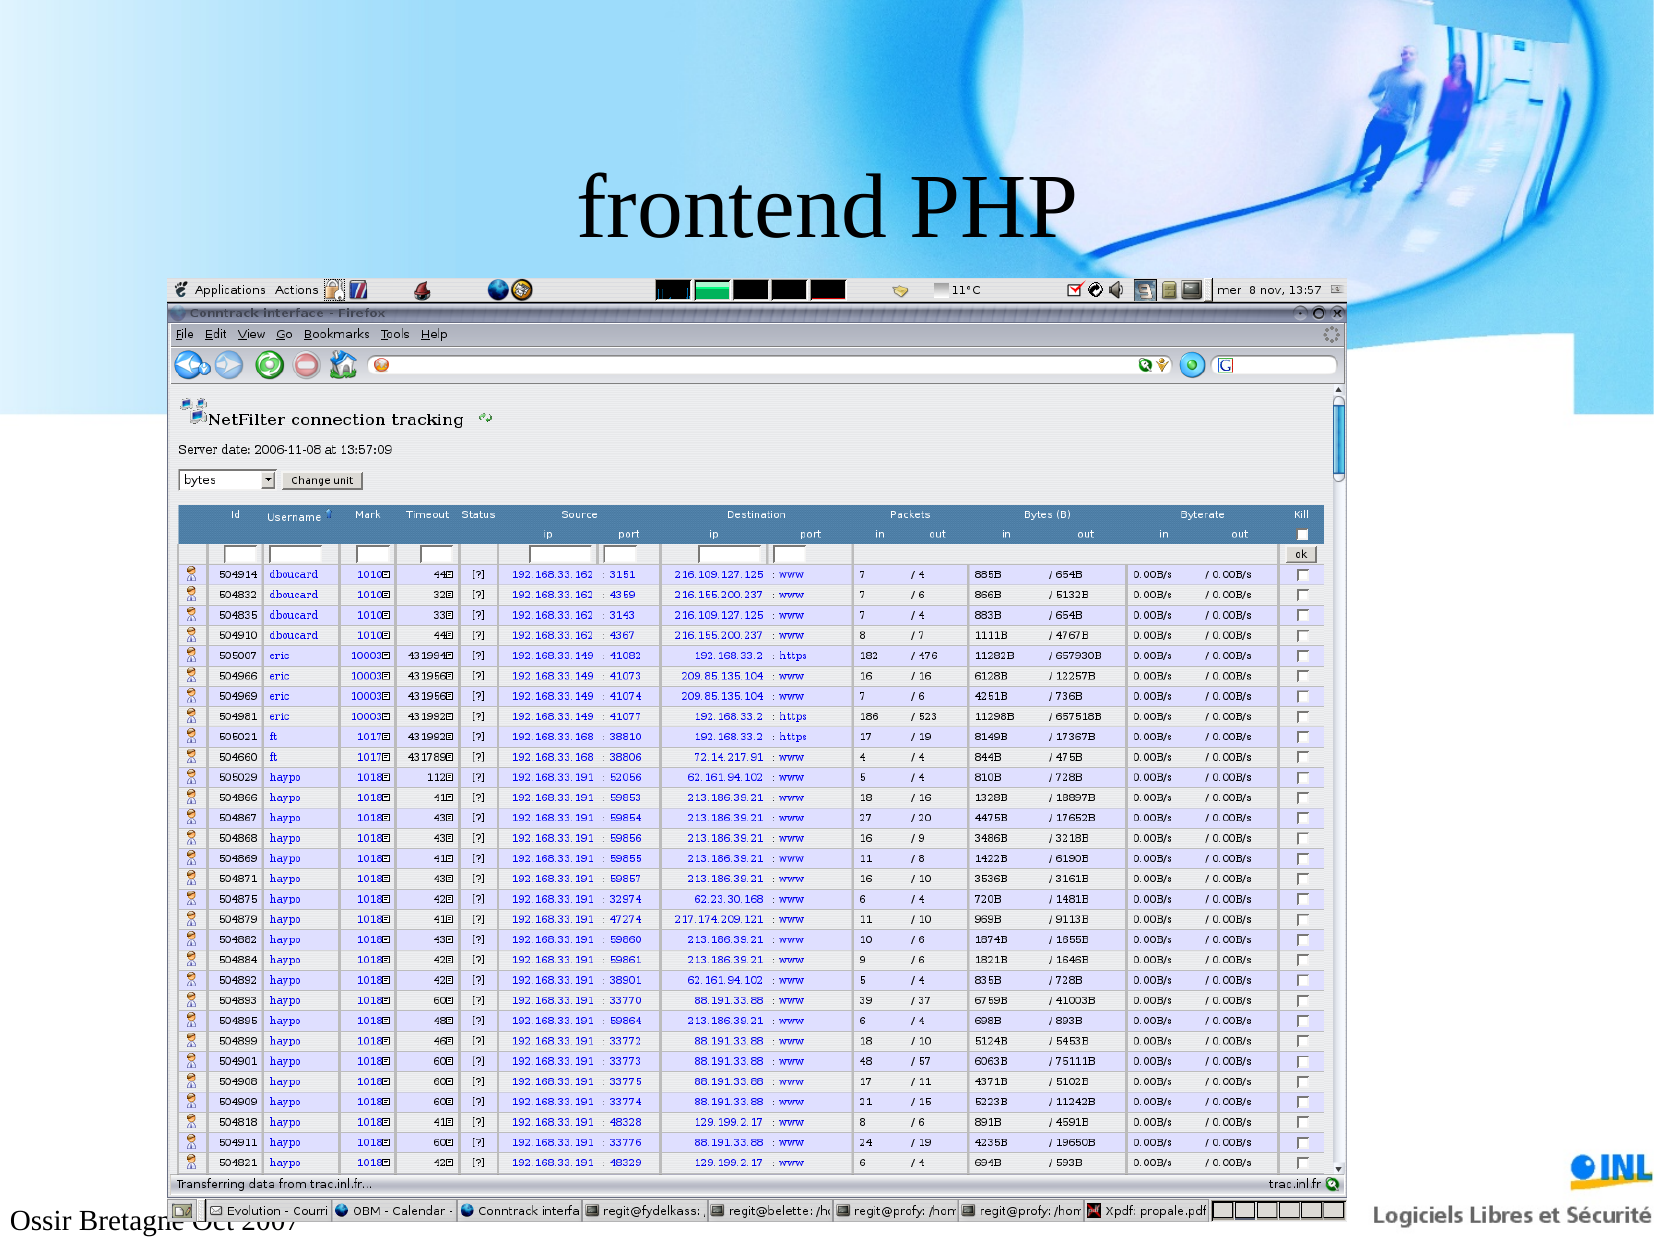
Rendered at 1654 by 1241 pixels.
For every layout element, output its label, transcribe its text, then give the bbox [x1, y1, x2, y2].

picture [0, 0, 1654, 1241]
title frontend PHP [121, 102, 1534, 311]
